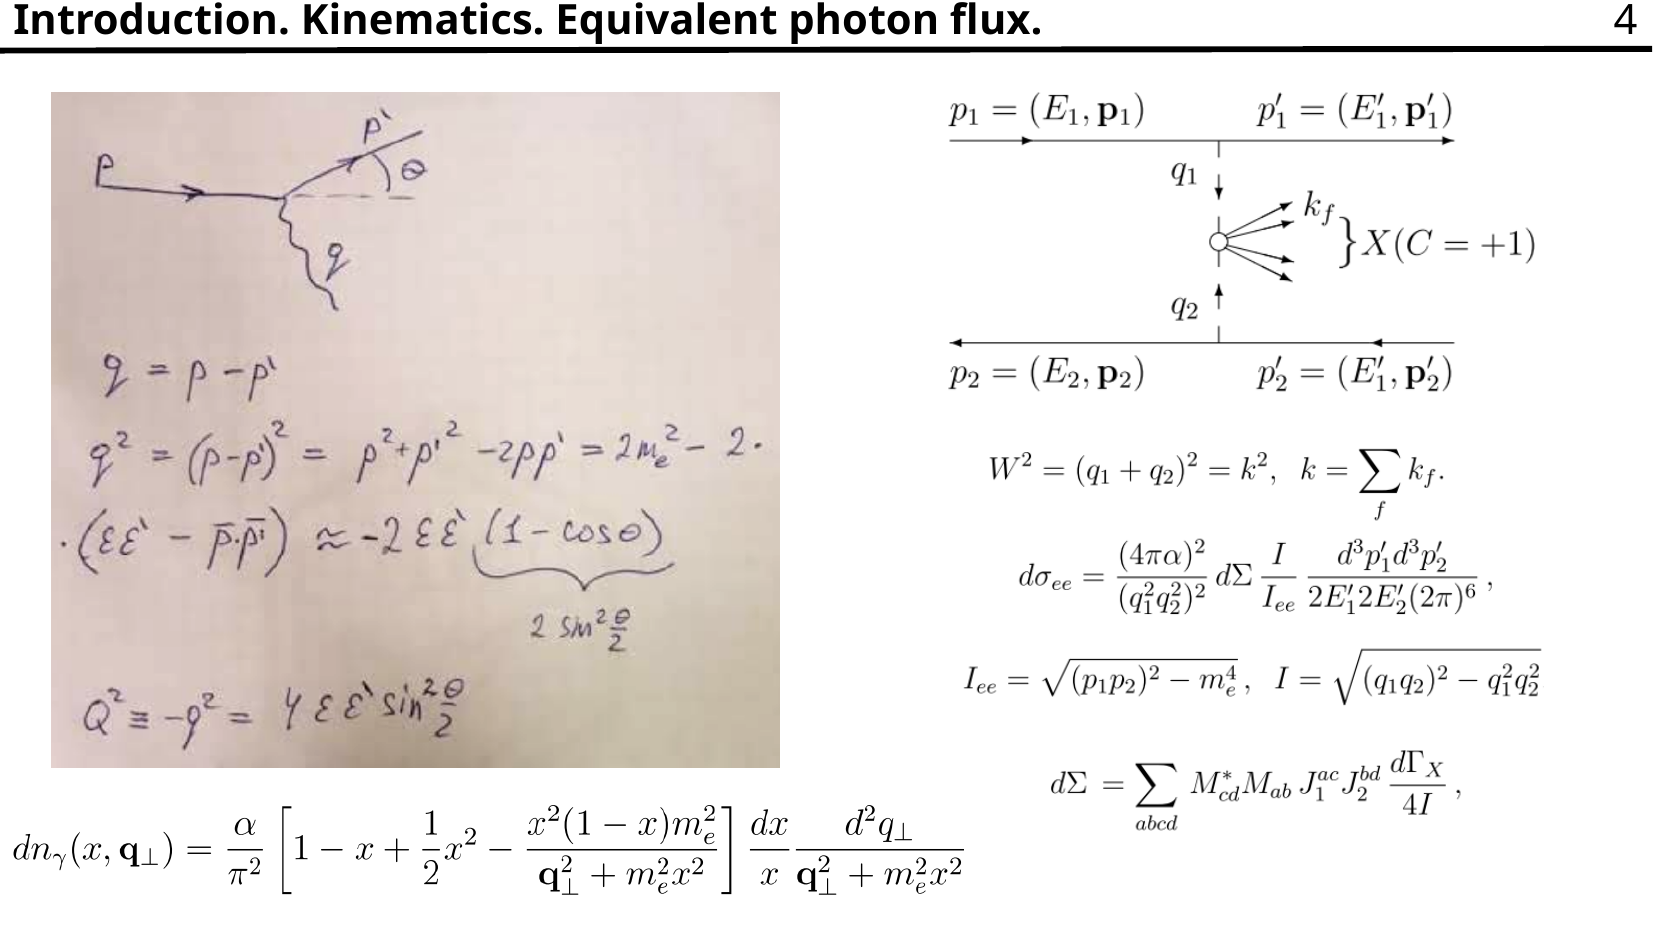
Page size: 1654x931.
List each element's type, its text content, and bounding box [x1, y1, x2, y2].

picture [921, 70, 1560, 414]
text_box Introduction. Kinematics. Equivalent photon flux. [0, 0, 1310, 47]
picture [3, 430, 1544, 916]
text_box 4 [1598, 0, 1654, 54]
text_box Introduction. Kinematics. Equivalent photon flux. [0, 53, 1310, 59]
picture [51, 92, 780, 768]
